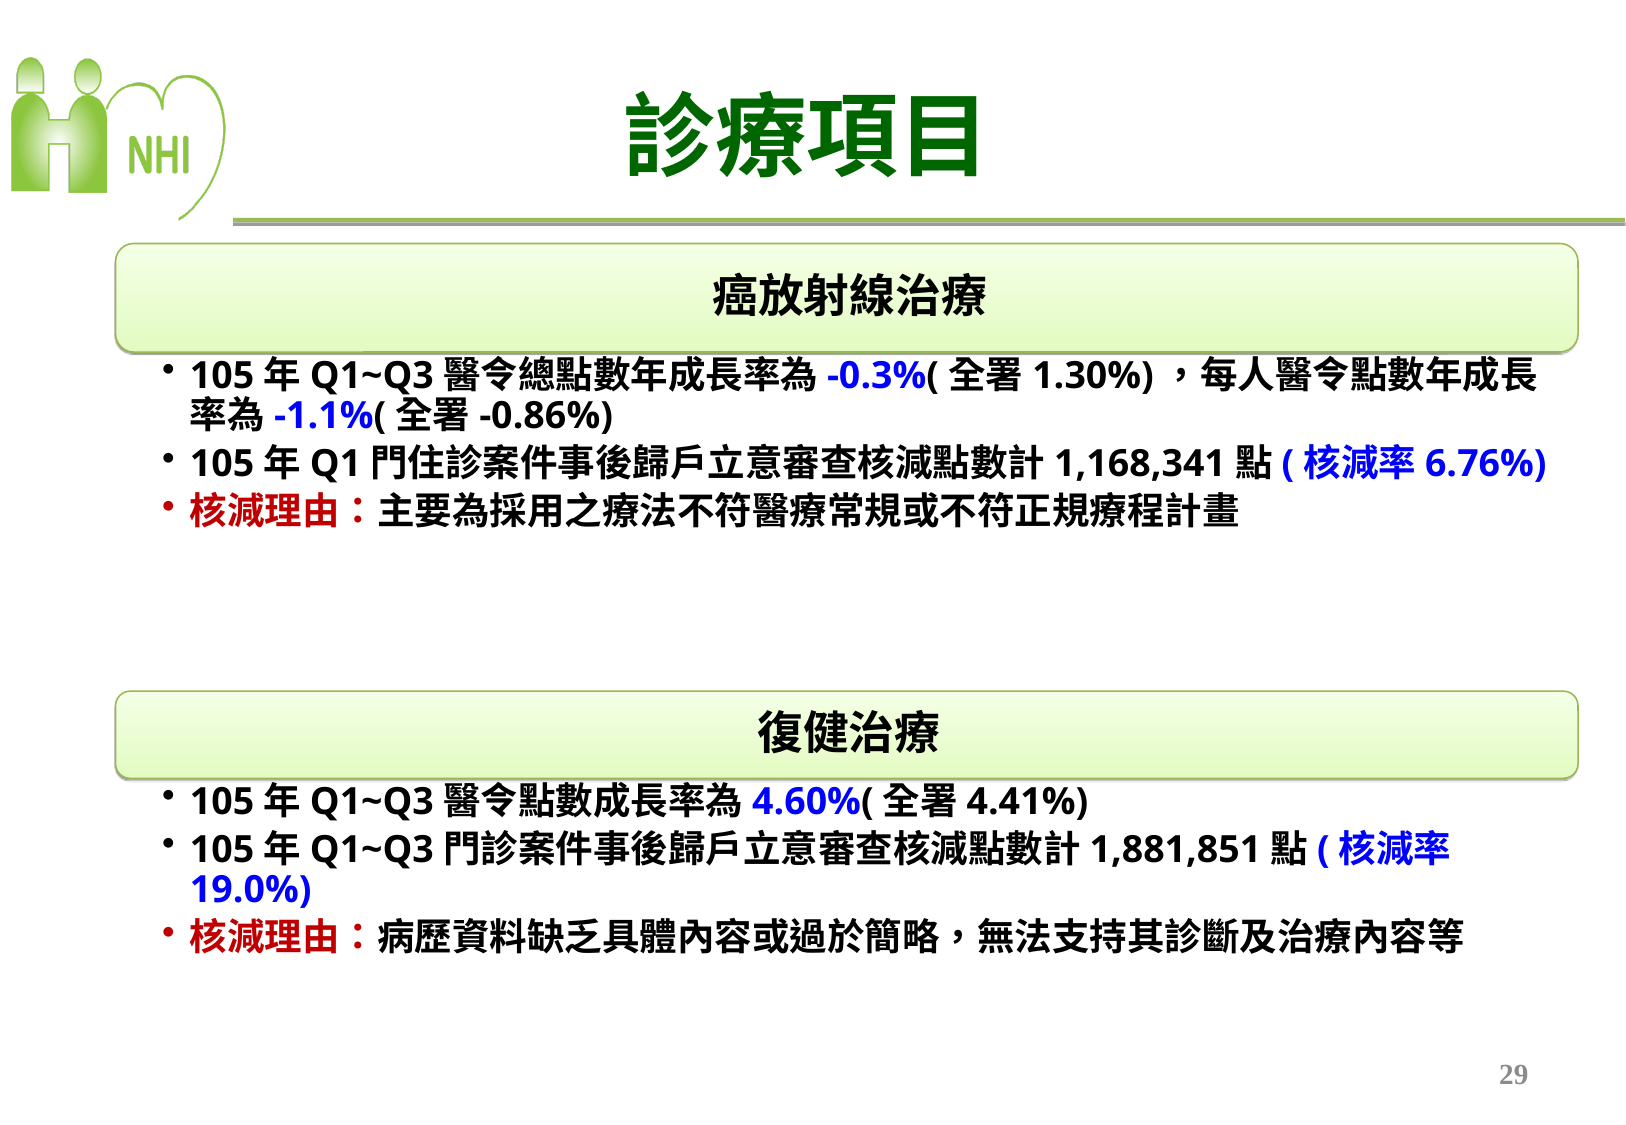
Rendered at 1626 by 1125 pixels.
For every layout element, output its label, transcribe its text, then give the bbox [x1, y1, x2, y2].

title 診療項目 [81, 45, 1534, 220]
text_box 癌放射線治療 [115, 243, 1579, 352]
picture [0, 42, 233, 233]
text_box 105年Q1~Q3醫令點數成長率為4.60%(全署4.41%) 105年Q1~Q3門診案件事後歸戶立意審查核減點數計1,881,851點(核減率19.0%) 核減理由：病歷資料缺乏具體內容或過於簡略，無法支持其診斷及治療內容等 [115, 778, 1579, 986]
text_box 105年Q1~Q3醫令總點數年成長率為-0.3%(全署1.30%)，每人醫令點數年成長率為-1.1%(全署-0.86%) 105年Q1門住診案件事後歸戶立意審查核減點數計1,168,341點(核減率6.76%) 核減理由：主要為採用之療法不符醫療常規或不符正規療程計畫 [115, 352, 1579, 692]
text_box 復健治療 [115, 691, 1579, 778]
slide_number <編號> [1164, 1042, 1544, 1103]
